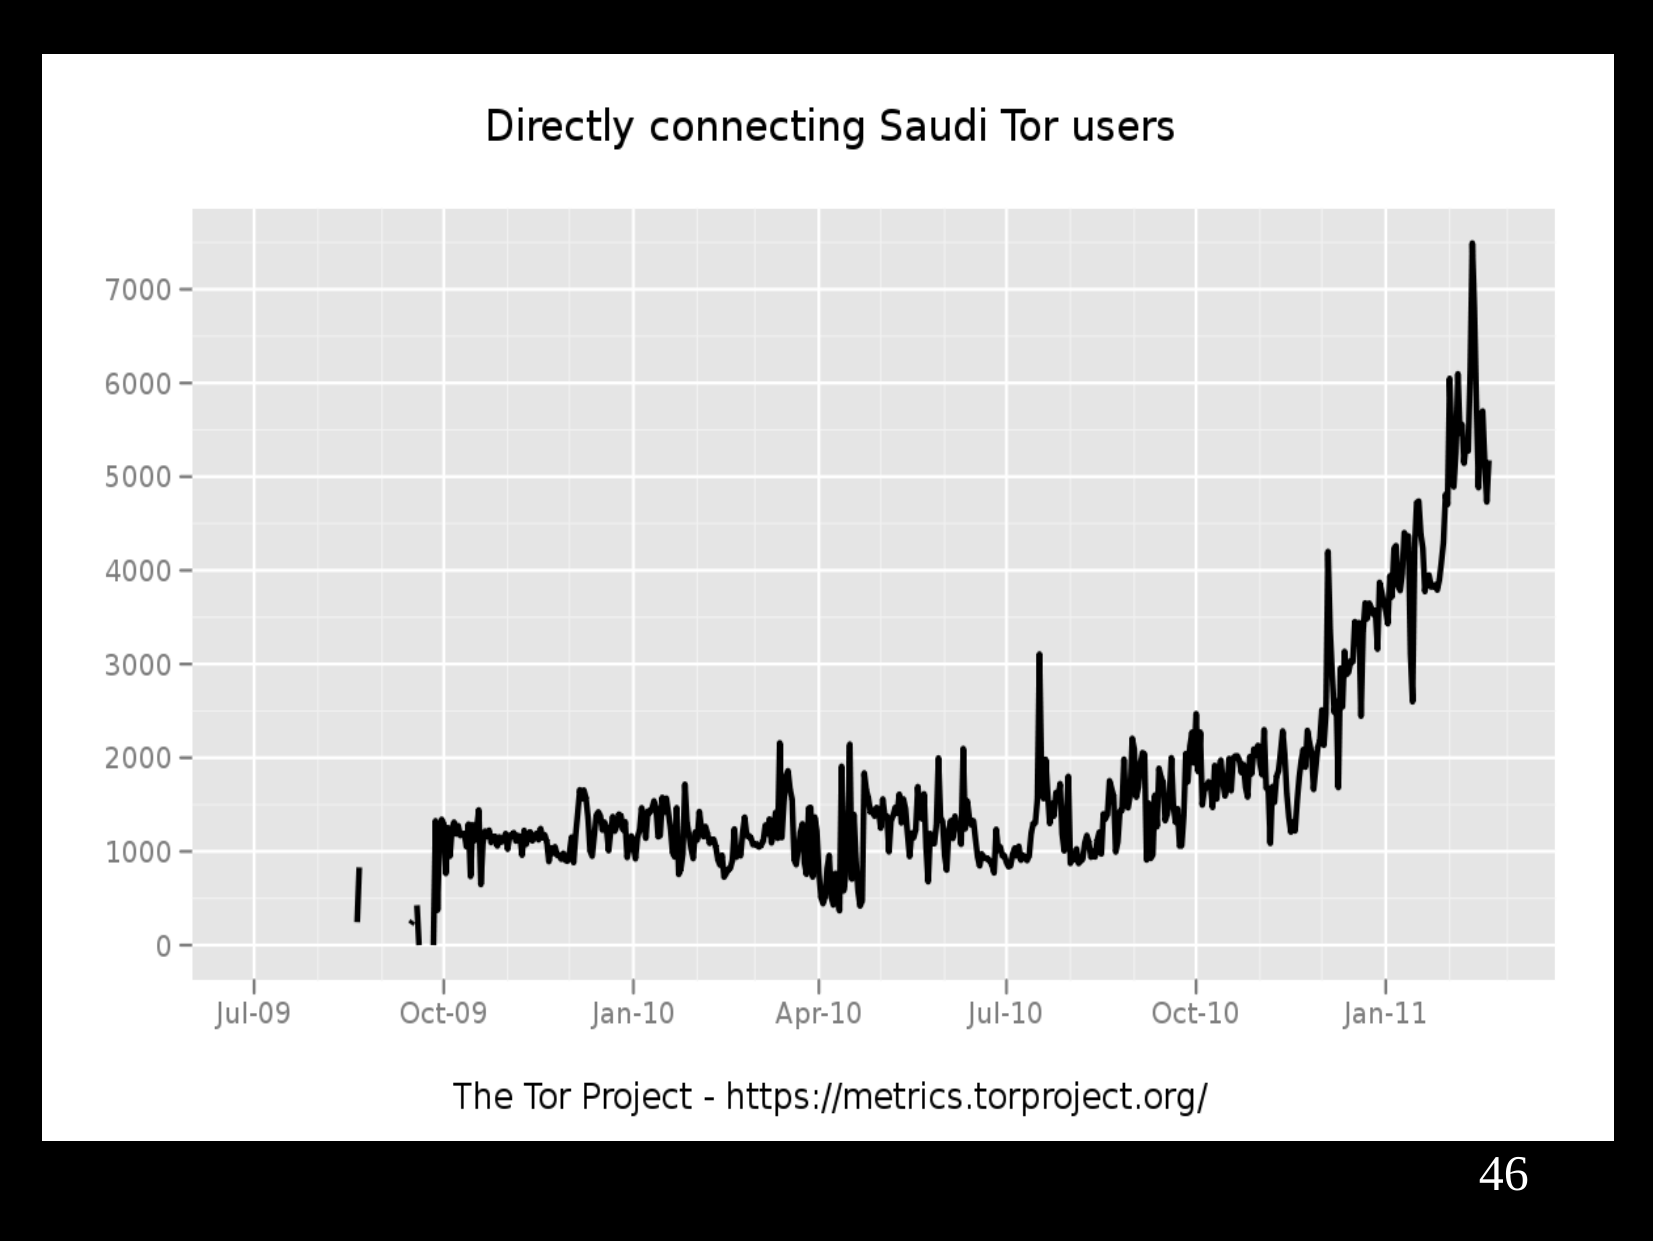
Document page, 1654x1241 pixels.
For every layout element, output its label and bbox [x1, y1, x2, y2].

picture [42, 54, 1614, 1141]
